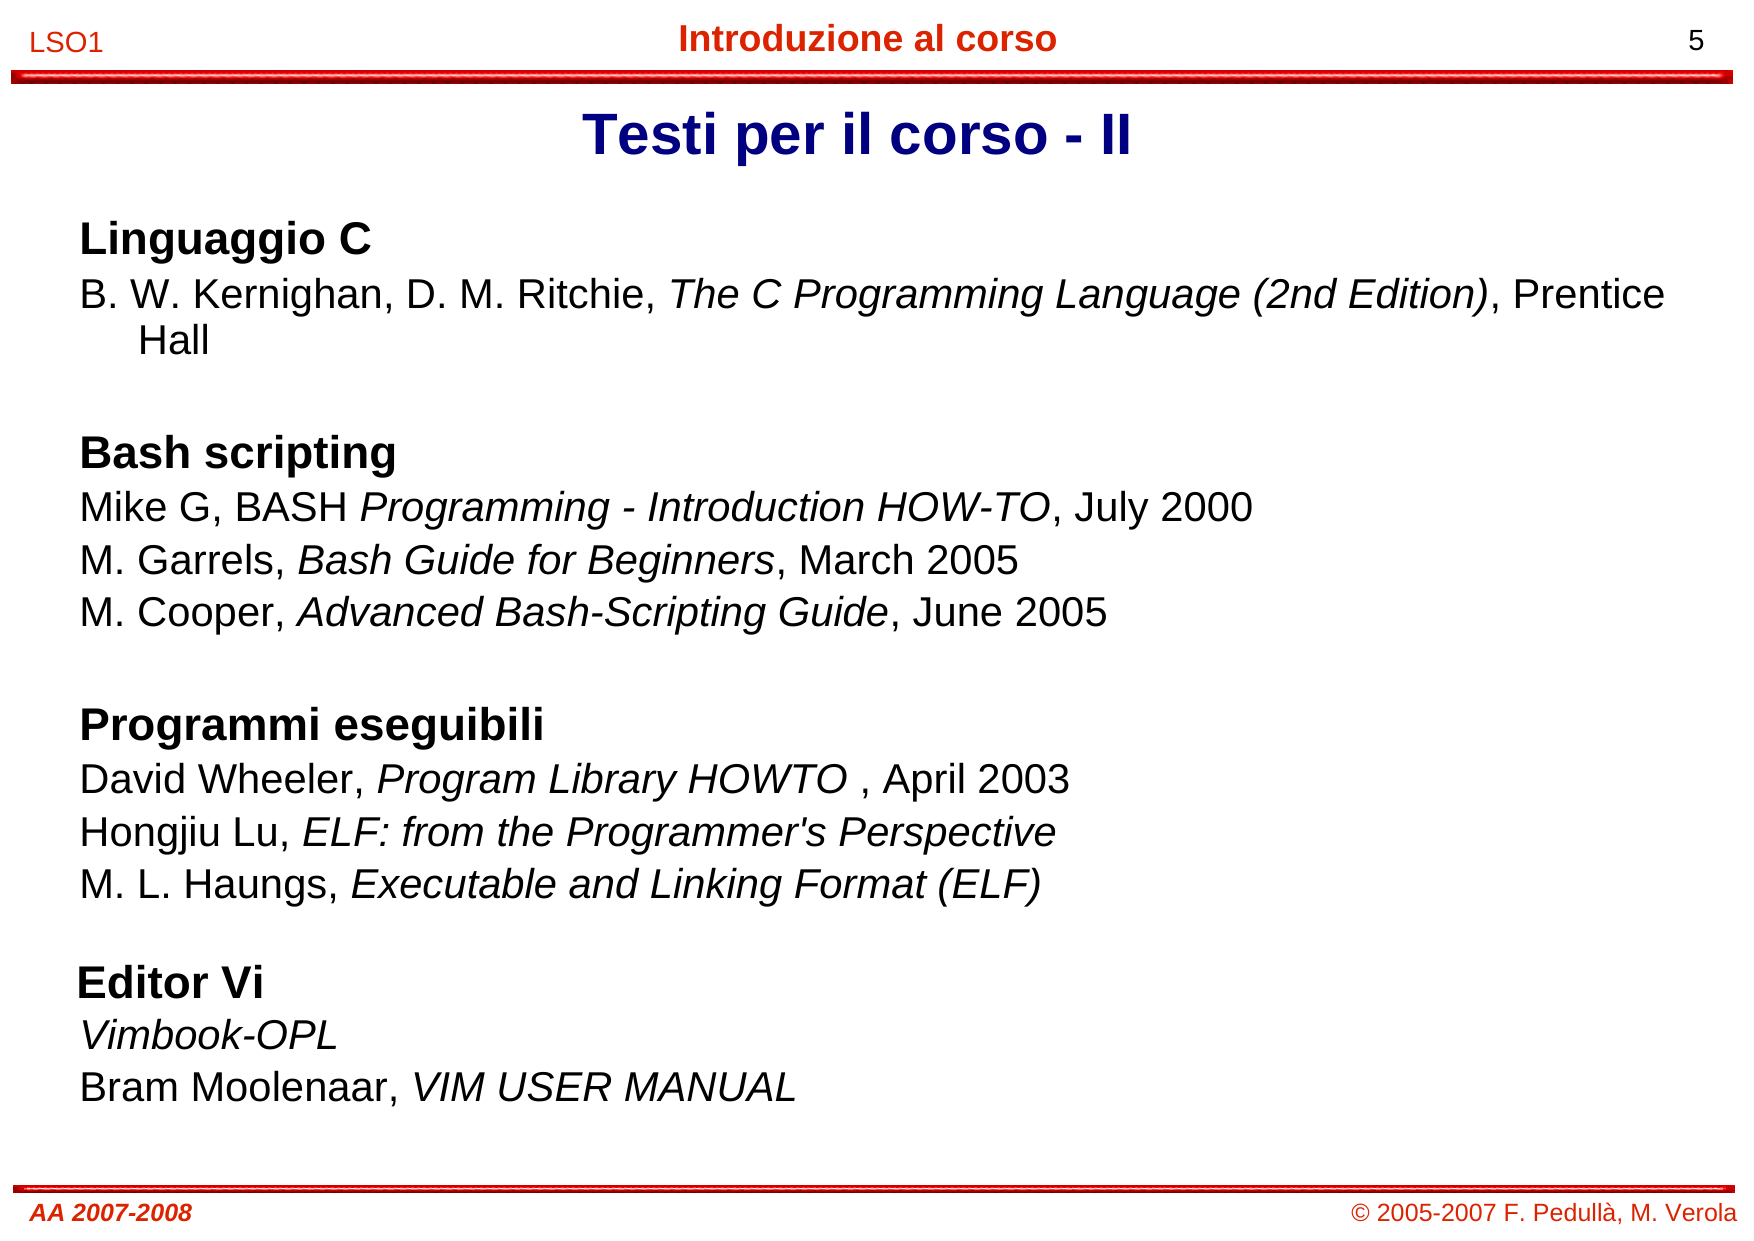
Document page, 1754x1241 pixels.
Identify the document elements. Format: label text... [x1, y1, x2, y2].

picture [13, 1185, 1735, 1193]
list Linguaggio C B. W. Kernighan, D. M. Ritchie, The C Programming Language (2nd Edition), Prentice Hall Bash scripting Mike G, BASH Programming - Introduction HOW-TO, July 2000 M. Garrels, Bash Guide for Beginners, March 2005 M. Cooper, Advanced Bash-Scripting Guide, June 2005 Programmi eseguibili David Wheeler, Program Library HOWTO , April 2003 Hongjiu Lu, ELF: from the Programmer's Perspective M. L. Haungs, Executable and Linking Format (ELF) Editor Vi Vimbook-OPL Bram Moolenaar, VIM USER MANUAL [76, 160, 1703, 1163]
text_box Testi per il corso - II [386, 98, 1330, 160]
picture [11, 70, 1733, 84]
